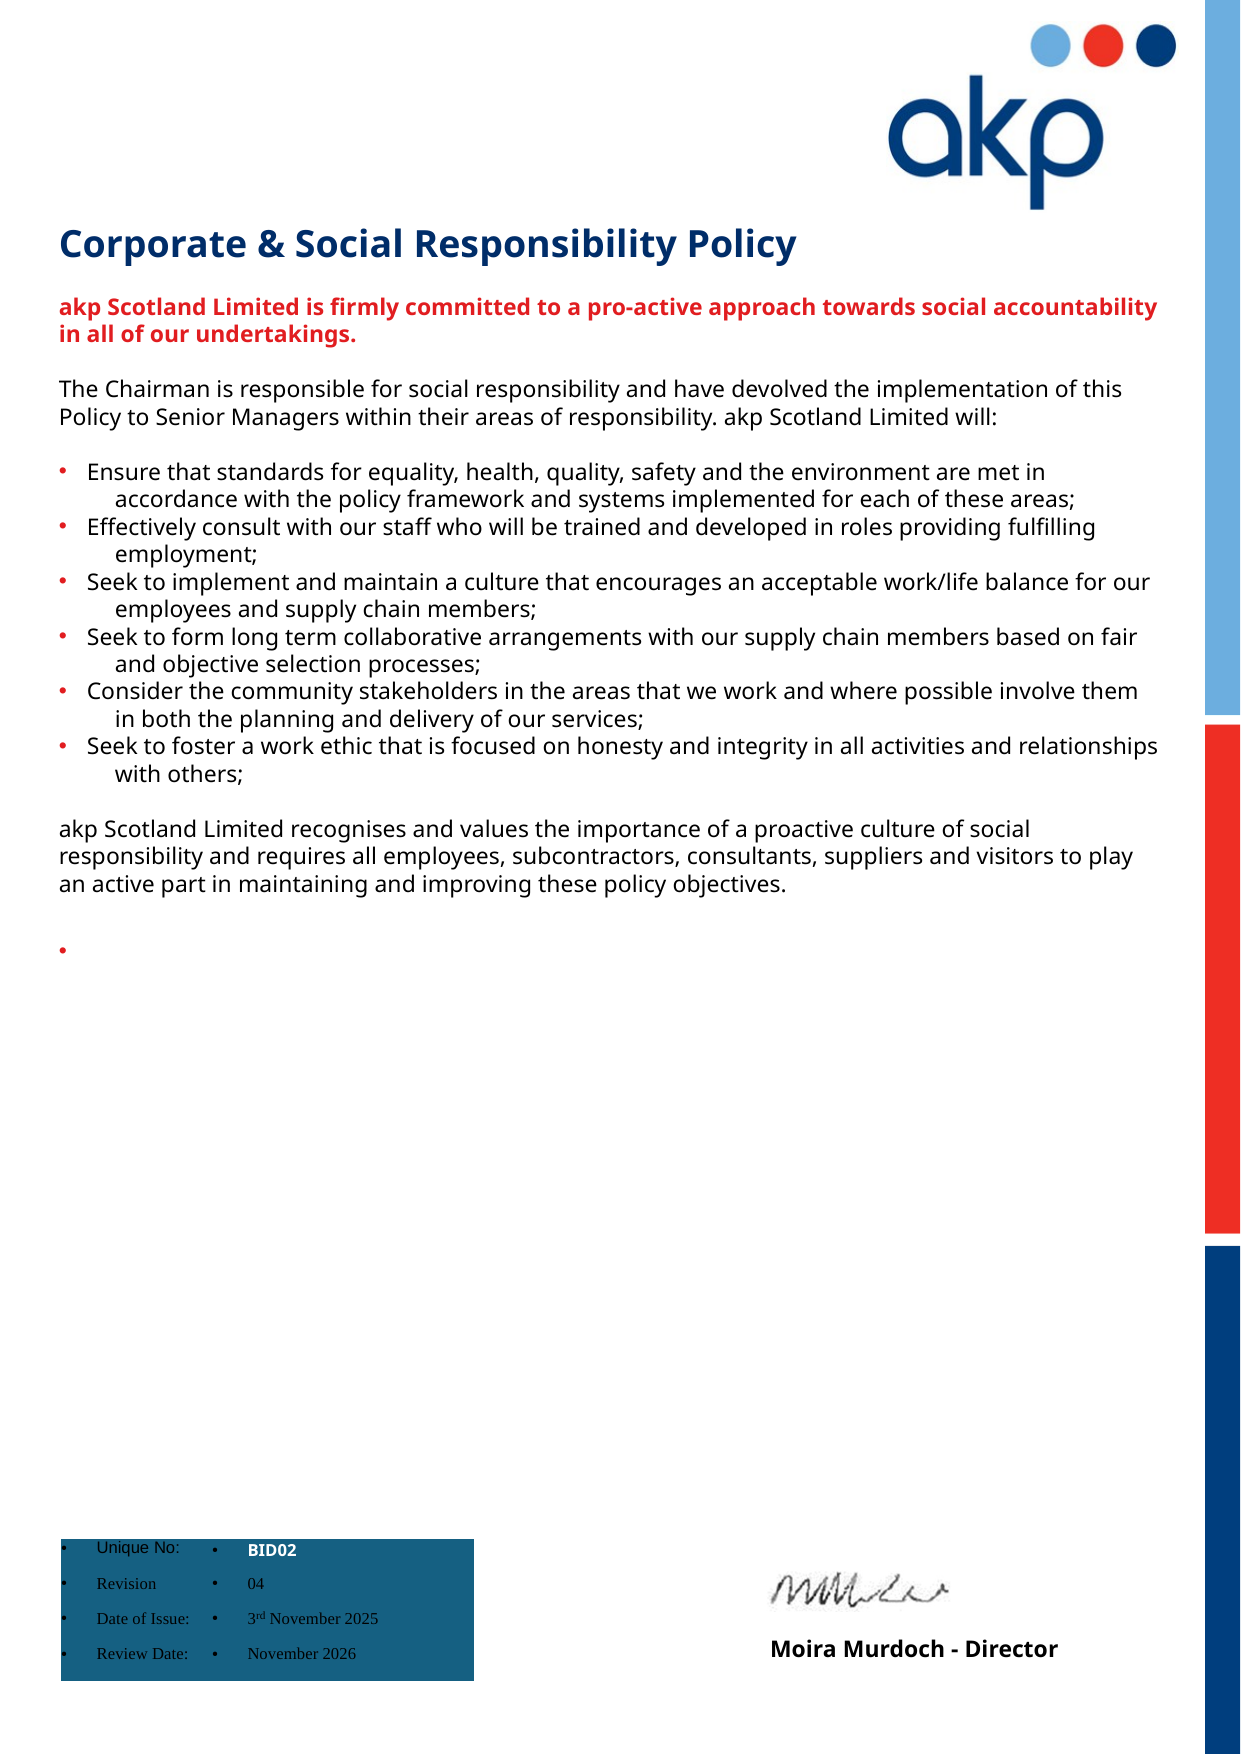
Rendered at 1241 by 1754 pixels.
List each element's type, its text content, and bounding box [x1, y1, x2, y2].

table_cell November 2026 [212, 1645, 474, 1681]
table_header BID02 [212, 1539, 474, 1574]
table_cell Date of Issue: [61, 1610, 212, 1645]
table_cell Review Date: [61, 1645, 212, 1681]
table_cell Revision [61, 1574, 212, 1610]
picture [886, 21, 1179, 213]
picture [1205, 0, 1241, 1754]
picture [766, 1570, 952, 1612]
table_cell 3rd November 2025 [212, 1610, 474, 1645]
table_header Unique No: [61, 1539, 212, 1574]
text_box Corporate & Social Responsibility Policy akp Scotland Limited is firmly committed to a pro-active approach towards social accountability in all of our undertakings. The Chairman is responsible for social responsibility and have devolved the implementation of this Policy to Senior Managers within their areas of responsibility. akp Scotland Limited will: Ensure that standards for equality, health, quality, safety and the environment are met in accordance with the policy framework and systems implemented for each of these areas; Effectively consult with our staff who will be trained and developed in roles providing fulfilling employment; Seek to implement and maintain a culture that encourages an acceptable work/life balance for our employees and supply chain members; Seek to form long term collaborative arrangements with our supply chain members based on fair and objective selection processes; Consider the community stakeholders in the areas that we work and where possible involve them in both the planning and delivery of our services; Seek to foster a work ethic that is focused on honesty and integrity in all activities and relationships with others; akp Scotland Limited recognises and values the importance of a proactive culture of social responsibility and requires all employees, subcontractors, consultants, suppliers and visitors to play an active part in maintaining and improving these policy objectives. [43, 212, 1179, 976]
text_box Moira Murdoch - Director [755, 1627, 1144, 1671]
table_cell 04 [212, 1574, 474, 1610]
